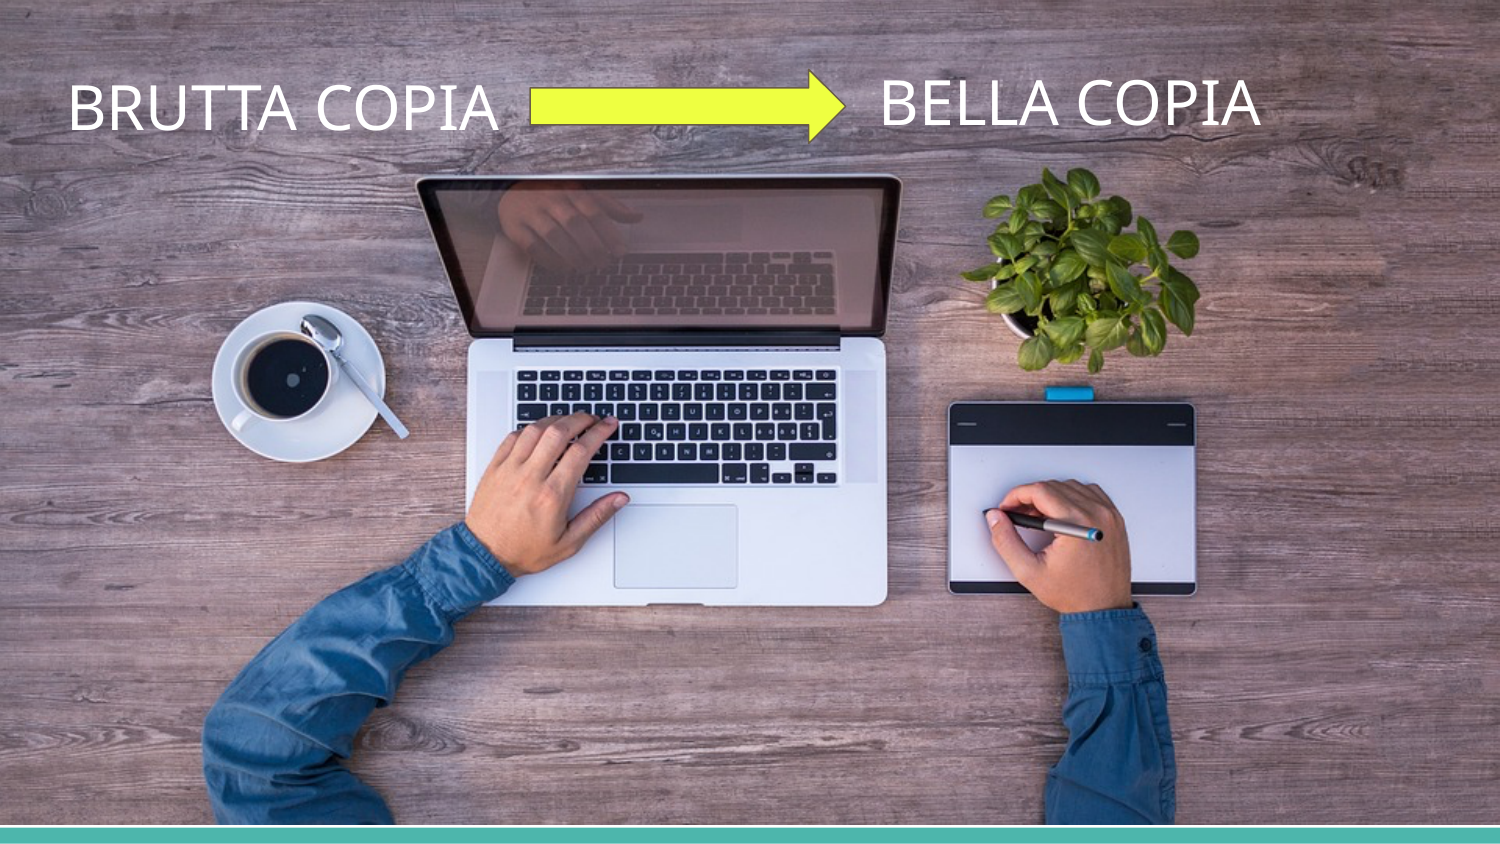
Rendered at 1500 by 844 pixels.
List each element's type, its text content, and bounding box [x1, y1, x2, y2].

text_box BRUTTA COPIA [51, 52, 545, 169]
picture [0, 0, 1500, 825]
text_box [530, 69, 846, 144]
text_box BELLA COPIA [863, 48, 1357, 165]
